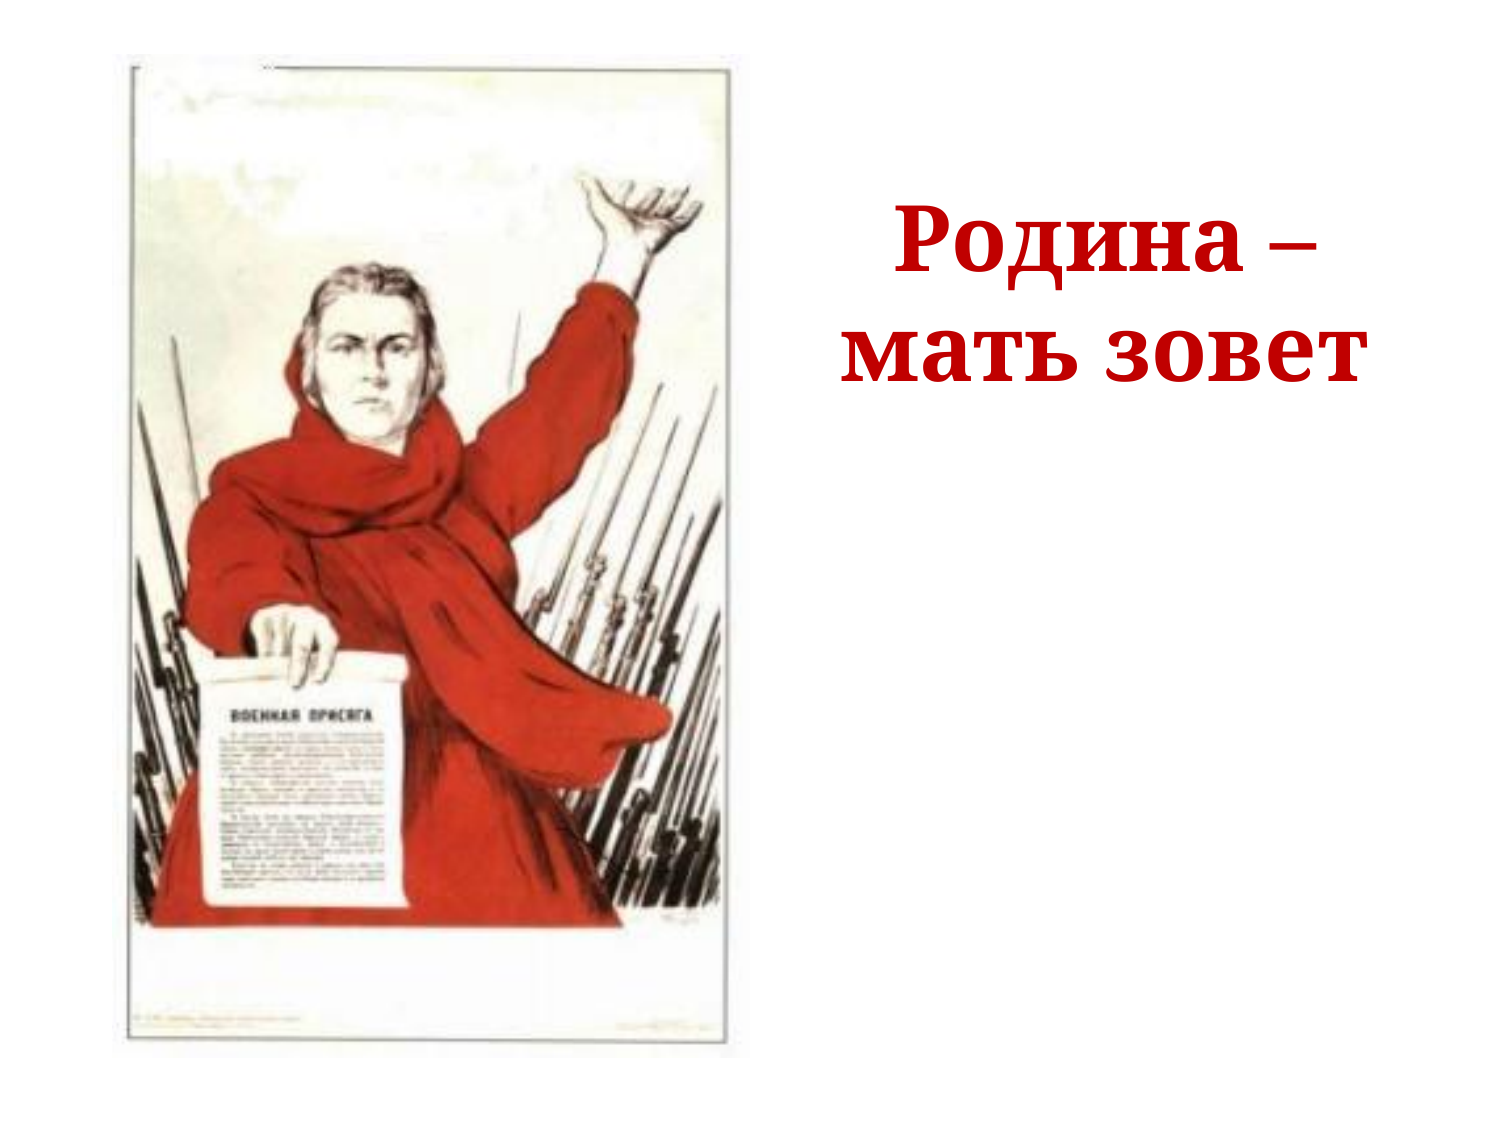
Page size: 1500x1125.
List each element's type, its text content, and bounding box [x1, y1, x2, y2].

title Родина – мать зовет [761, 172, 1449, 373]
picture [112, 54, 750, 1058]
